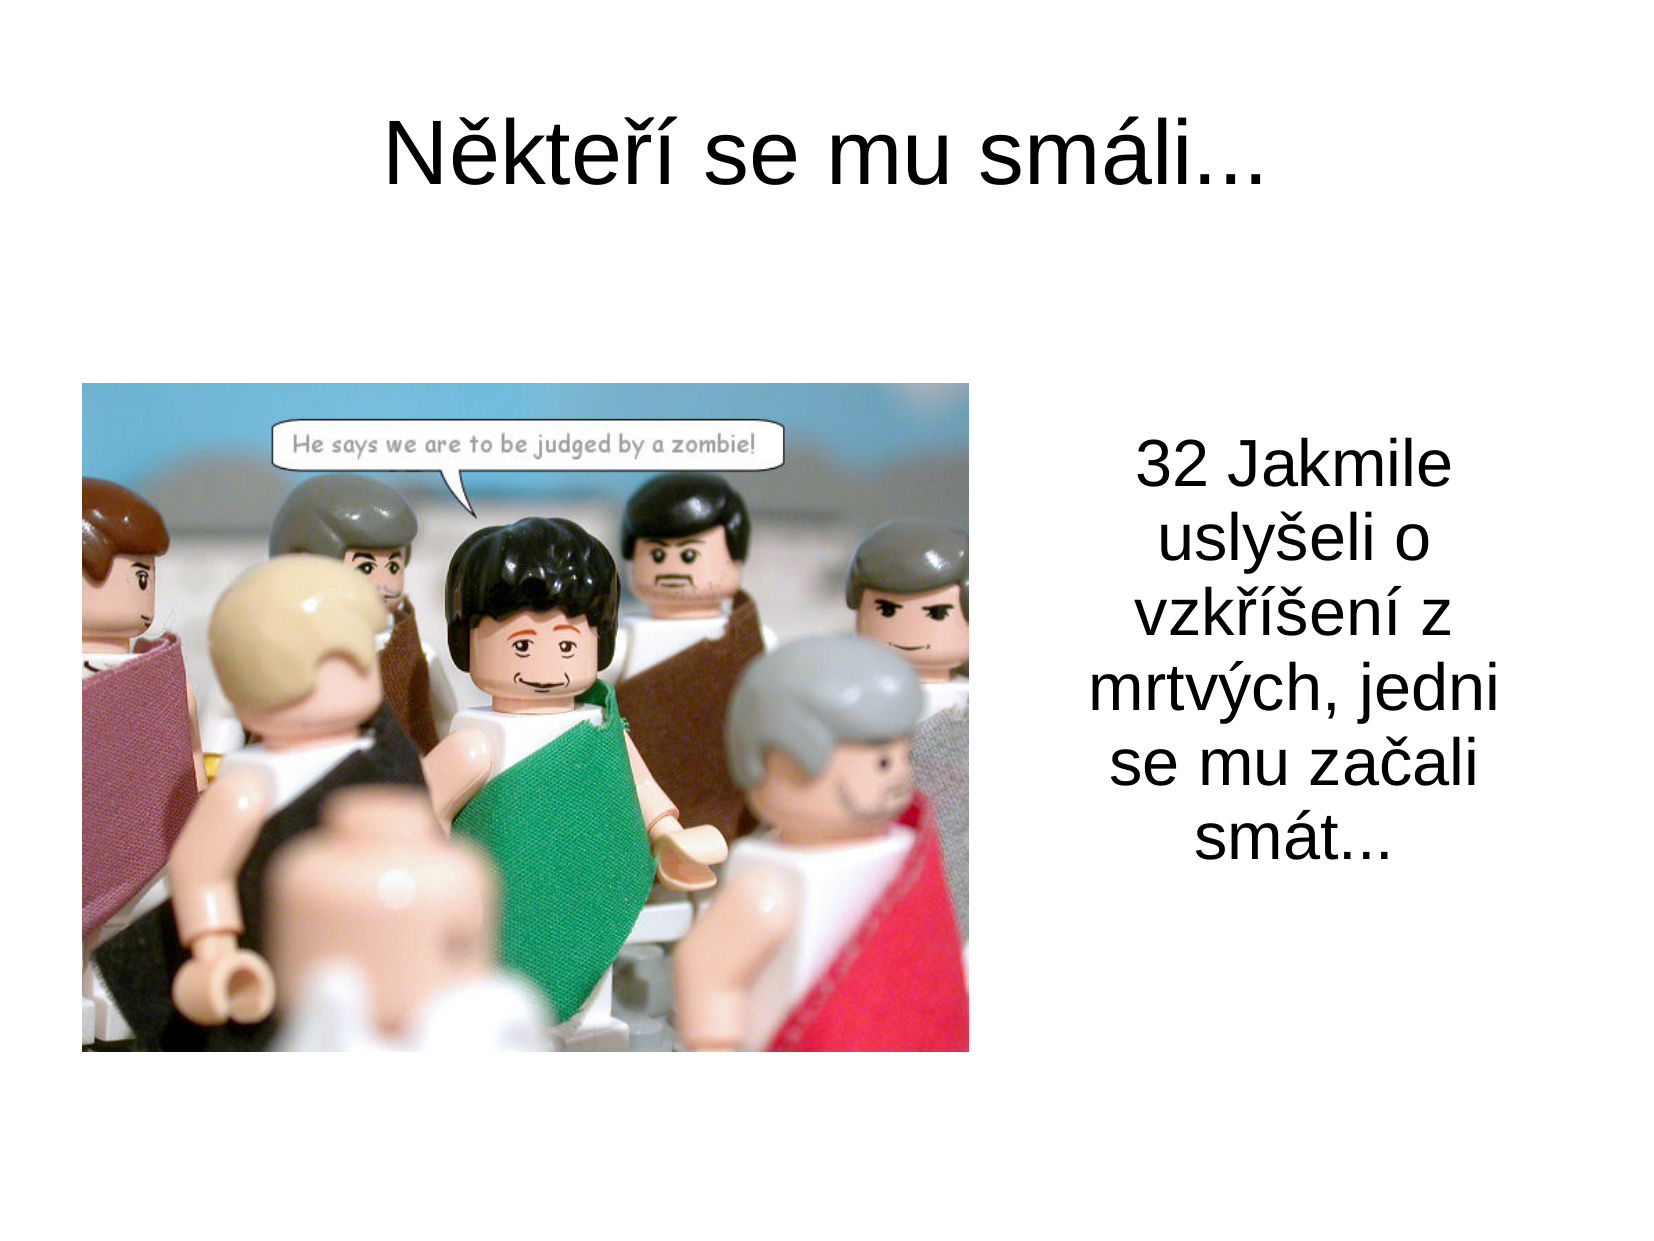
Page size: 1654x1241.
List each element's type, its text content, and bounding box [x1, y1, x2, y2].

picture [82, 383, 969, 1052]
title Někteří se mu smáli... [82, 49, 1571, 257]
subtitle 32 Jakmile uslyšeli o vzkříšení z mrtvých, jedni se mu začali smát... [1051, 290, 1538, 1010]
